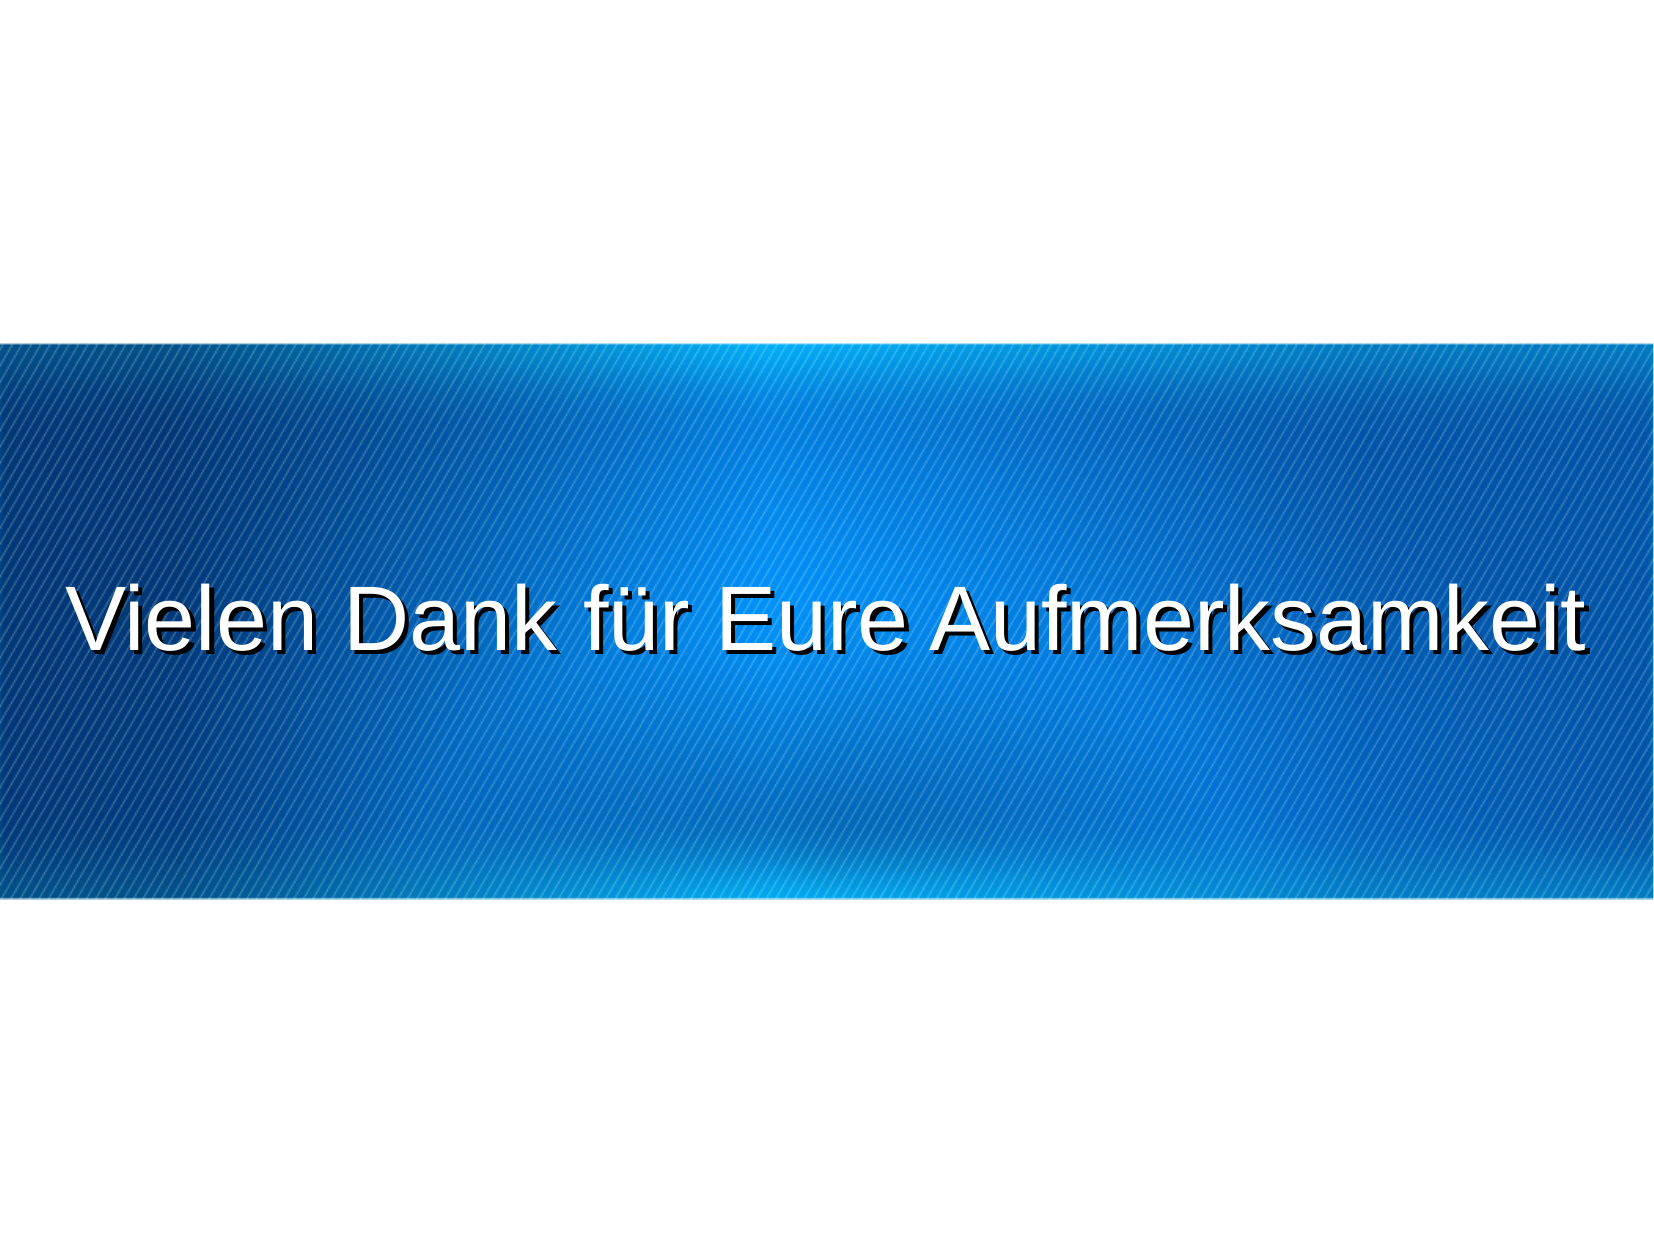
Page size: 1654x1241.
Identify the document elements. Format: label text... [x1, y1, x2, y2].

title Vielen Dank für Eure Aufmerksamkeit [0, 0, 1654, 1238]
